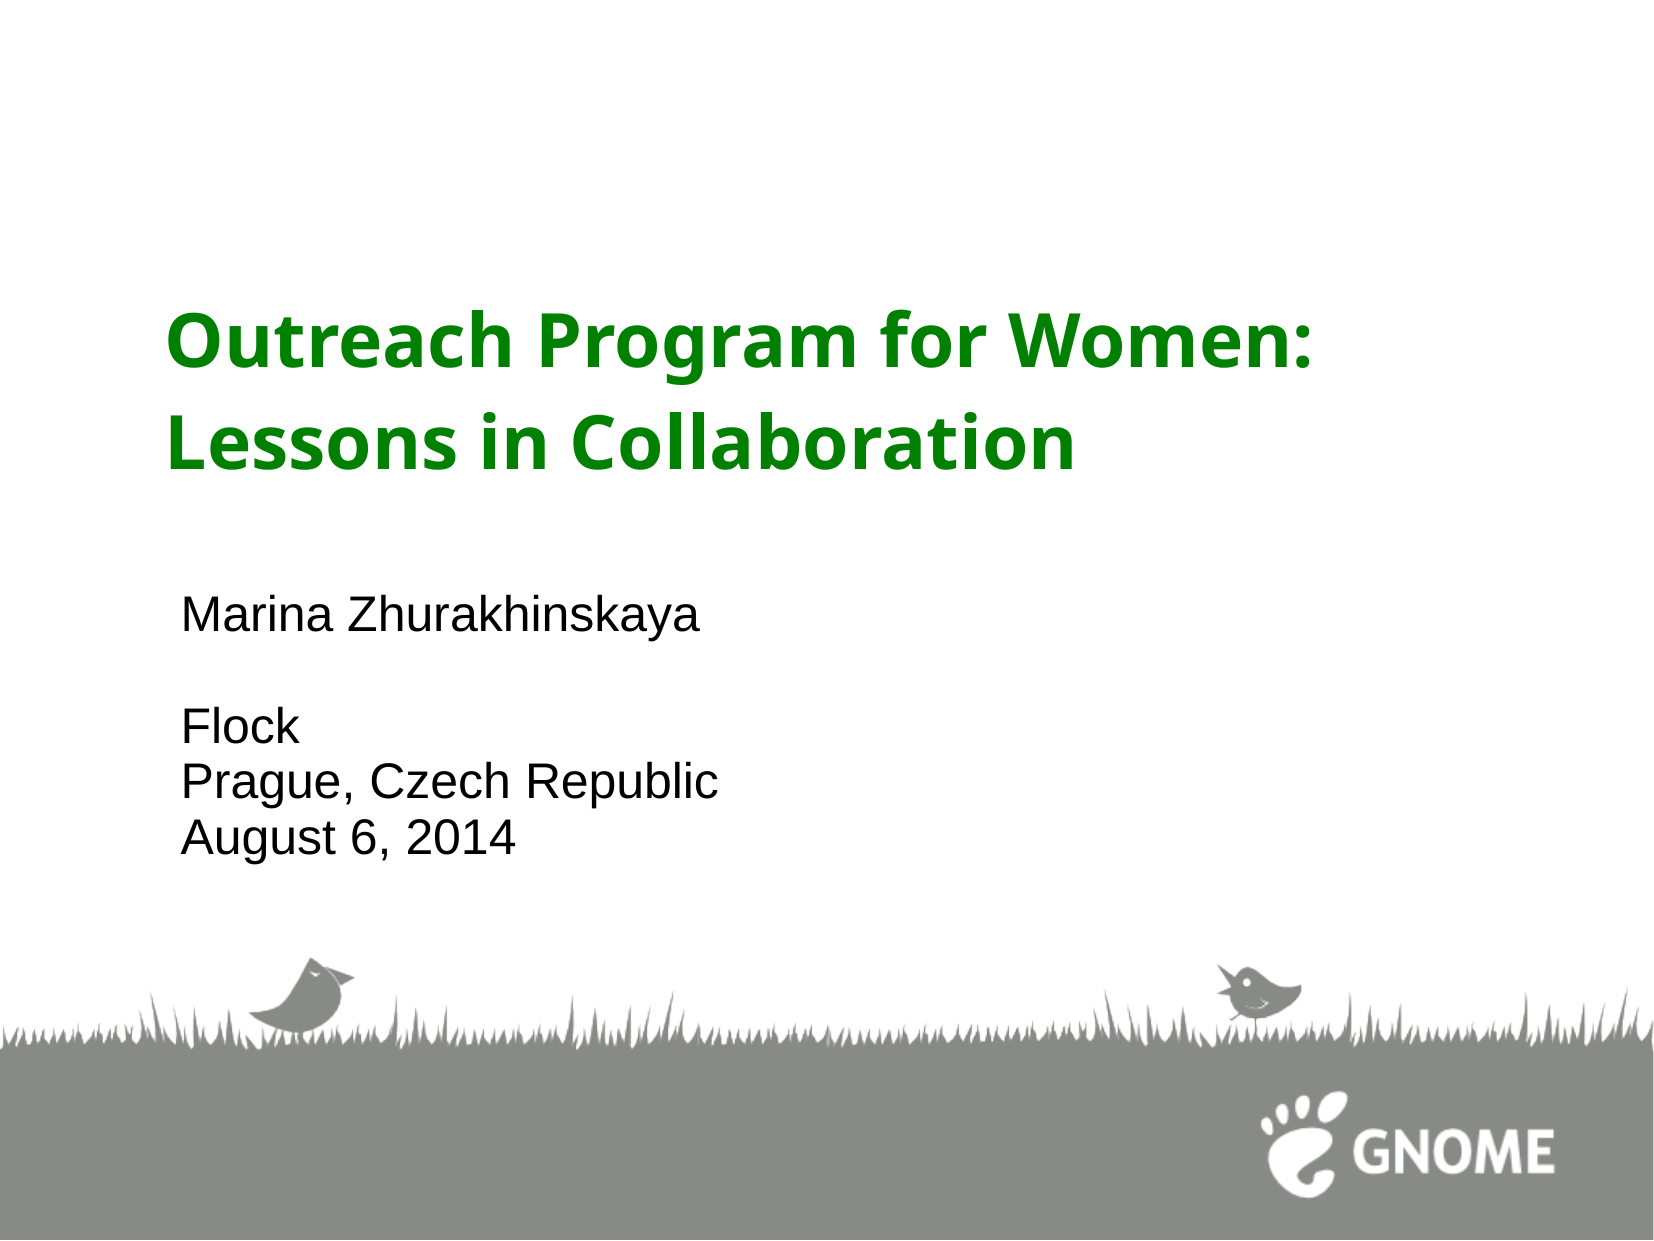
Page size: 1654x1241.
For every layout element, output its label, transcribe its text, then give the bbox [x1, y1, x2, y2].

text_box Marina Zhurakhinskaya Flock Prague, Czech Republic August 6, 2014 [165, 523, 1088, 842]
picture [0, 0, 1654, 1241]
text_box Outreach Program for Women: Lessons in Collaboration [150, 279, 1538, 597]
